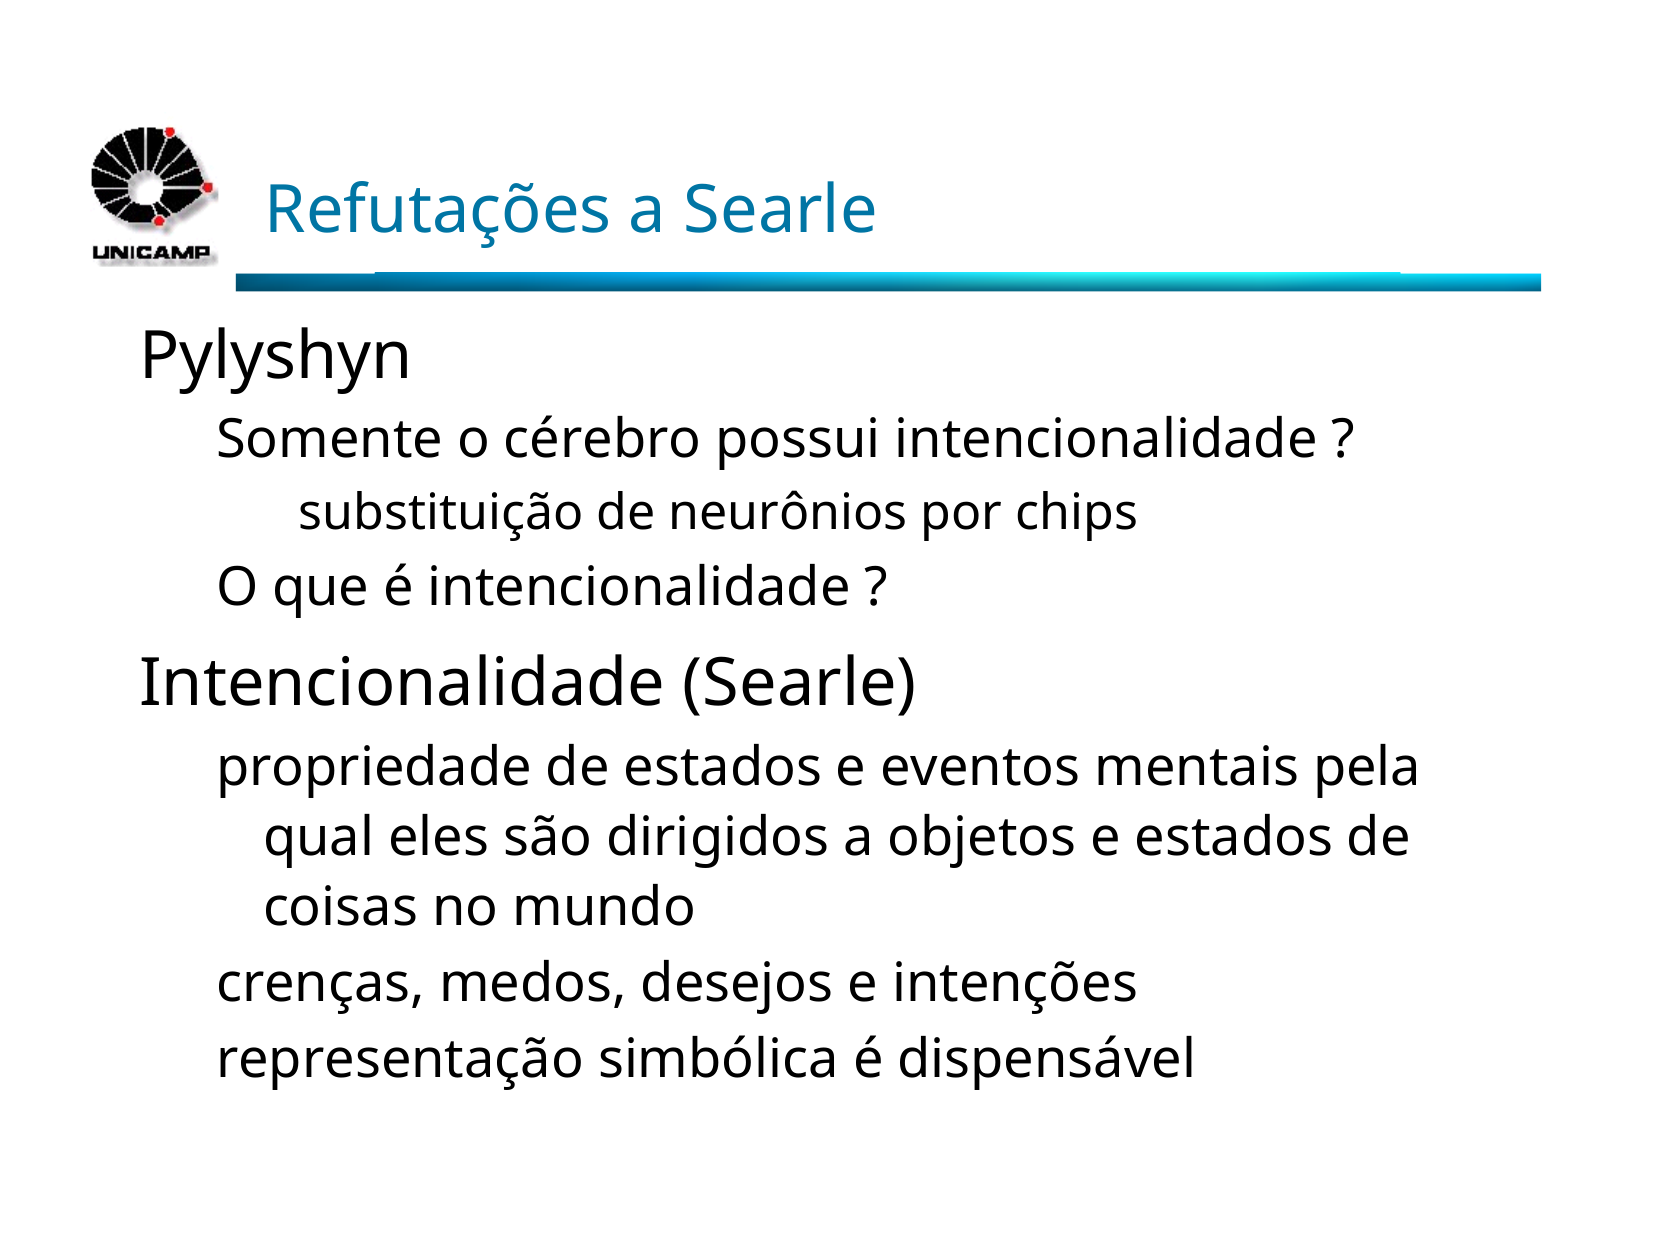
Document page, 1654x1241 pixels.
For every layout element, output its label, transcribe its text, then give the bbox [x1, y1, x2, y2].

title Refutações a Searle [264, 42, 1534, 250]
picture [125, 272, 1654, 295]
list Pylyshyn Somente o cérebro possui intencionalidade ? substituição de neurônios por chips O que é intencionalidade ? Intencionalidade (Searle) propriedade de estados e eventos mentais pela qual eles são dirigidos a objetos e estados de coisas no mundo crenças, medos, desejos e intenções representação simbólica é dispensável [121, 309, 1534, 1182]
